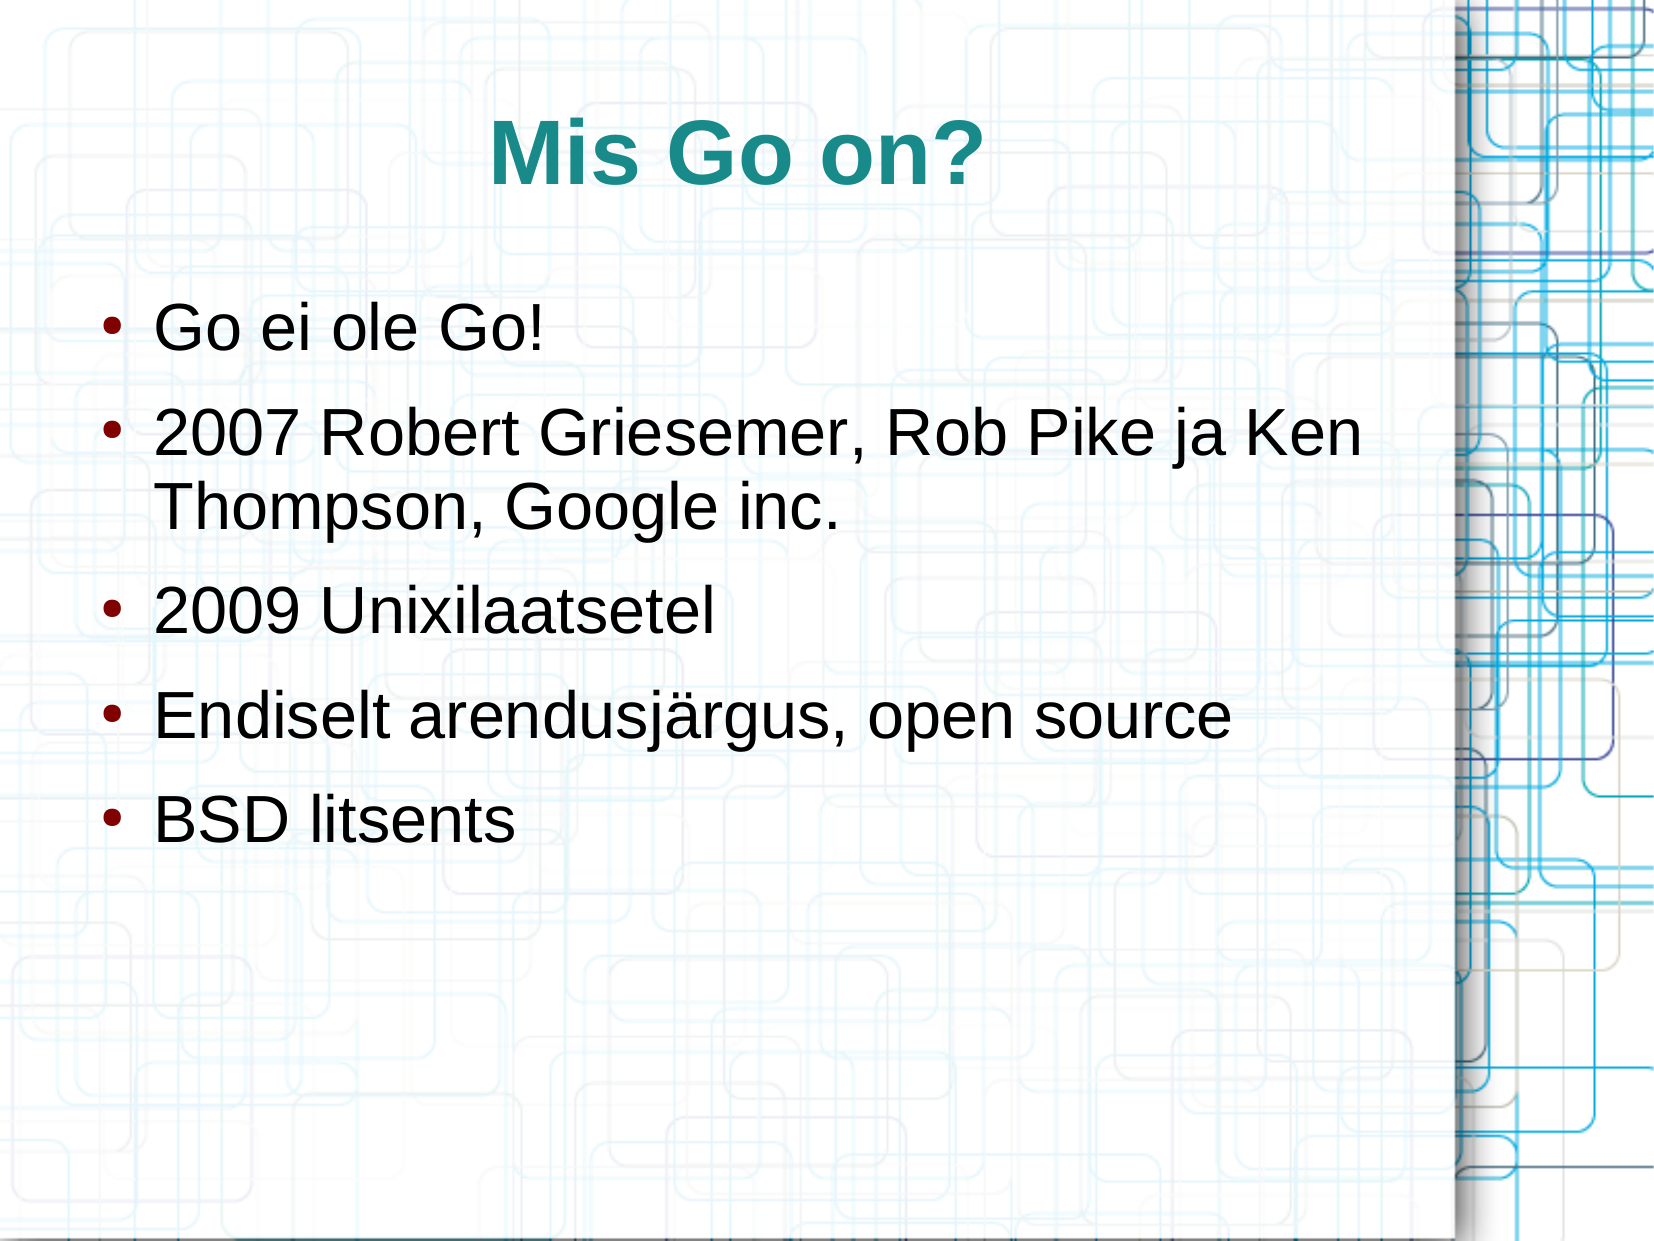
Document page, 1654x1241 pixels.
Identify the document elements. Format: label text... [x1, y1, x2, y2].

list Go ei ole Go! 2007 Robert Griesemer, Rob Pike ja Ken Thompson, Google inc. 2009 Unixilaatsetel Endiselt arendusjärgus, open source BSD litsents [82, 290, 1418, 1109]
title Mis Go on? [59, 49, 1418, 257]
picture [0, 0, 1654, 1241]
